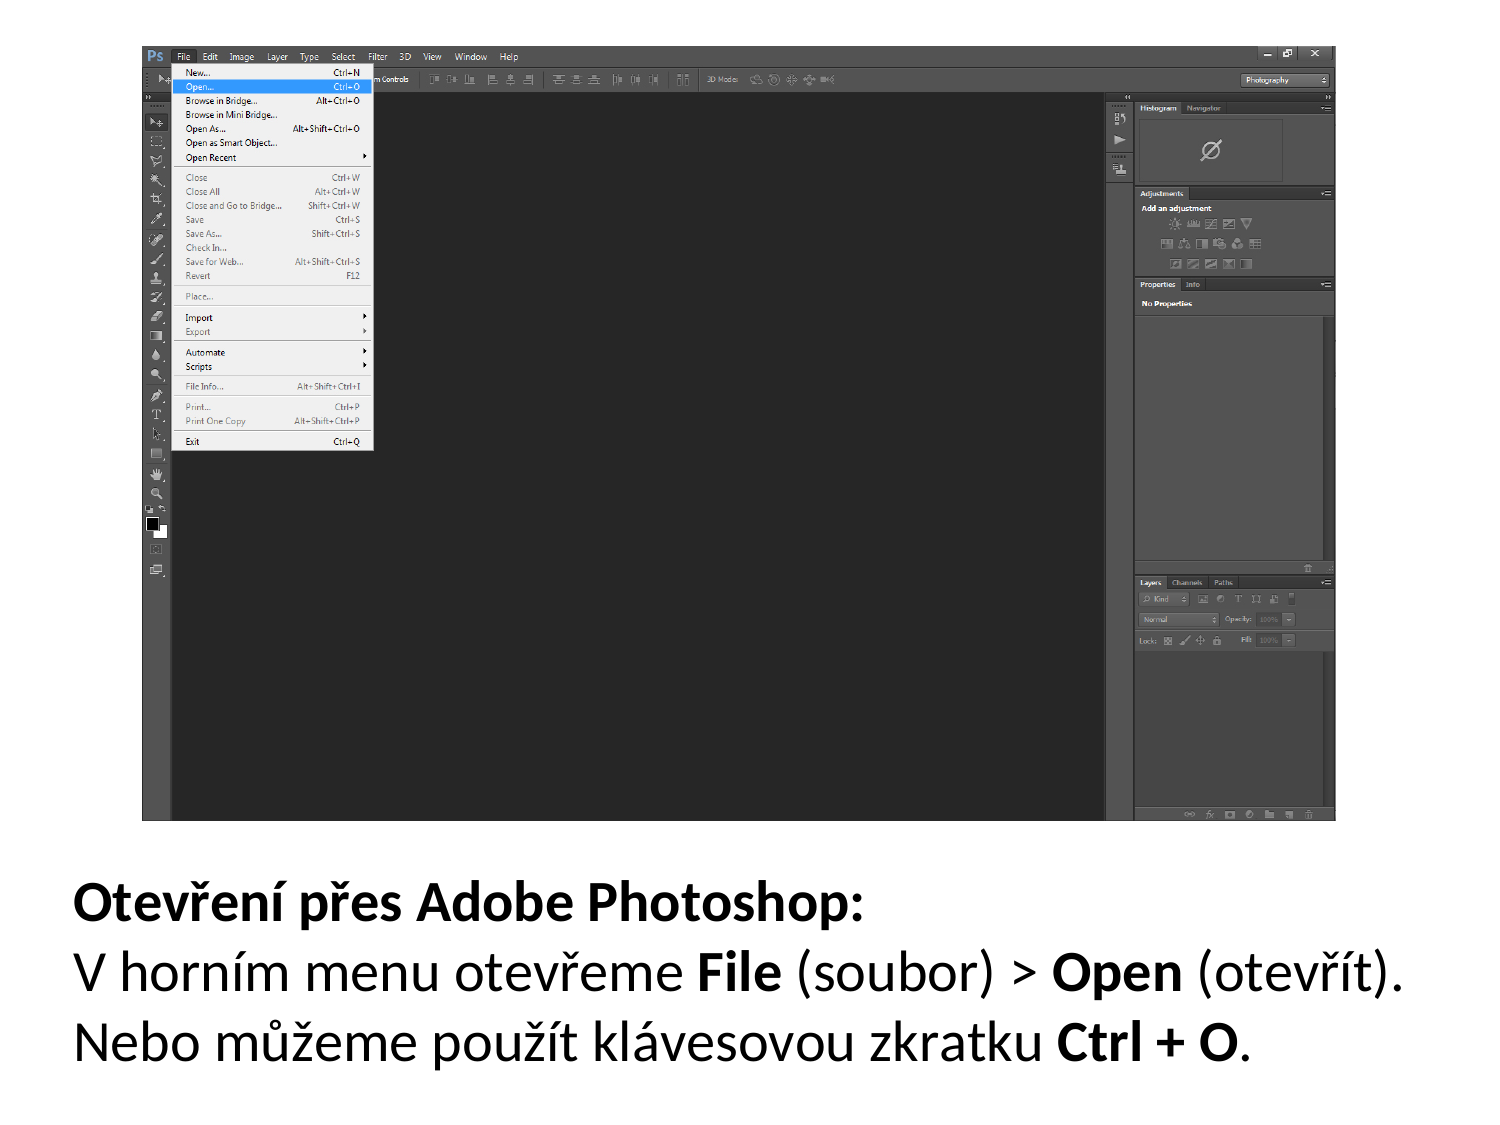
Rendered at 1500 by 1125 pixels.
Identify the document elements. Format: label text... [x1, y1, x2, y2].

picture [142, 46, 1336, 821]
text_box Otevření přes Adobe Photoshop: V horním menu otevřeme File (soubor) > Open (otevřít). Nebo můžeme použít klávesovou zkratku Ctrl + O. [58, 855, 1442, 1081]
